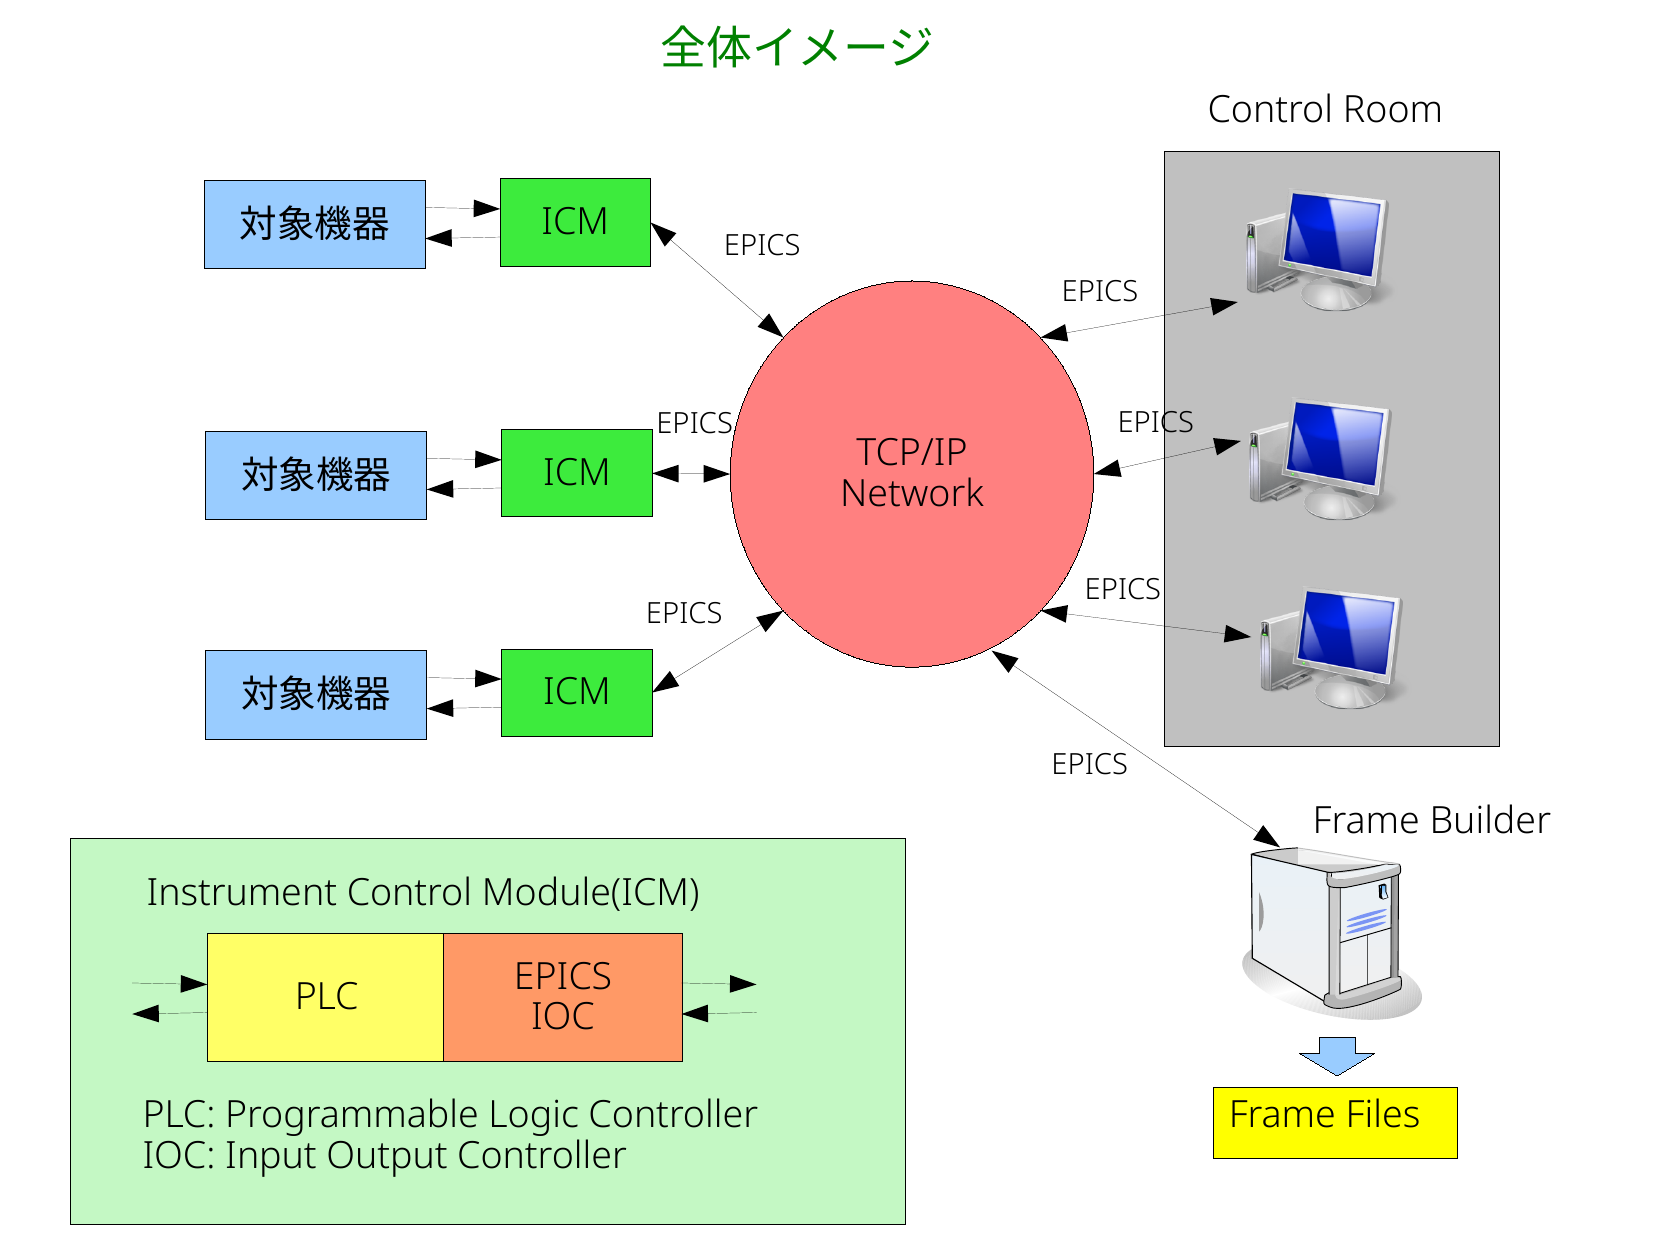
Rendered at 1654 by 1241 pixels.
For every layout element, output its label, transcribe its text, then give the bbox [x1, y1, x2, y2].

text_box PLC: Programmable Logic Controller IOC: Input Output Controller [127, 1087, 842, 1204]
text_box Instrument Control Module(ICM) [131, 865, 767, 937]
text_box 全体イメージ [646, 15, 952, 99]
text_box 対象機器 [204, 180, 426, 269]
text_box Frame Files [1213, 1087, 1458, 1159]
picture [1240, 360, 1402, 522]
picture [1242, 847, 1422, 1020]
text_box 対象機器 [205, 431, 427, 520]
picture [1237, 154, 1399, 313]
text_box Frame Builder [1298, 793, 1590, 865]
text_box ICM [501, 649, 653, 737]
text_box [70, 838, 906, 1225]
text_box EPICS [641, 401, 759, 460]
text_box EPICS [631, 590, 749, 650]
text_box EPICS IOC [443, 937, 683, 1062]
text_box [1299, 1037, 1375, 1076]
text_box PLC [207, 937, 443, 1062]
text_box ICM [500, 178, 651, 267]
text_box TCP/IP Network [730, 280, 1094, 668]
text_box Control Room [1192, 82, 1484, 154]
text_box ICM [501, 429, 653, 517]
text_box [1164, 151, 1237, 314]
text_box EPICS [1046, 268, 1165, 328]
text_box EPICS [709, 222, 827, 282]
text_box [1164, 151, 1500, 747]
picture [1251, 549, 1413, 711]
text_box 対象機器 [205, 650, 427, 740]
text_box EPICS [1036, 742, 1155, 801]
text_box EPICS [1069, 566, 1188, 626]
text_box EPICS [1102, 399, 1221, 459]
